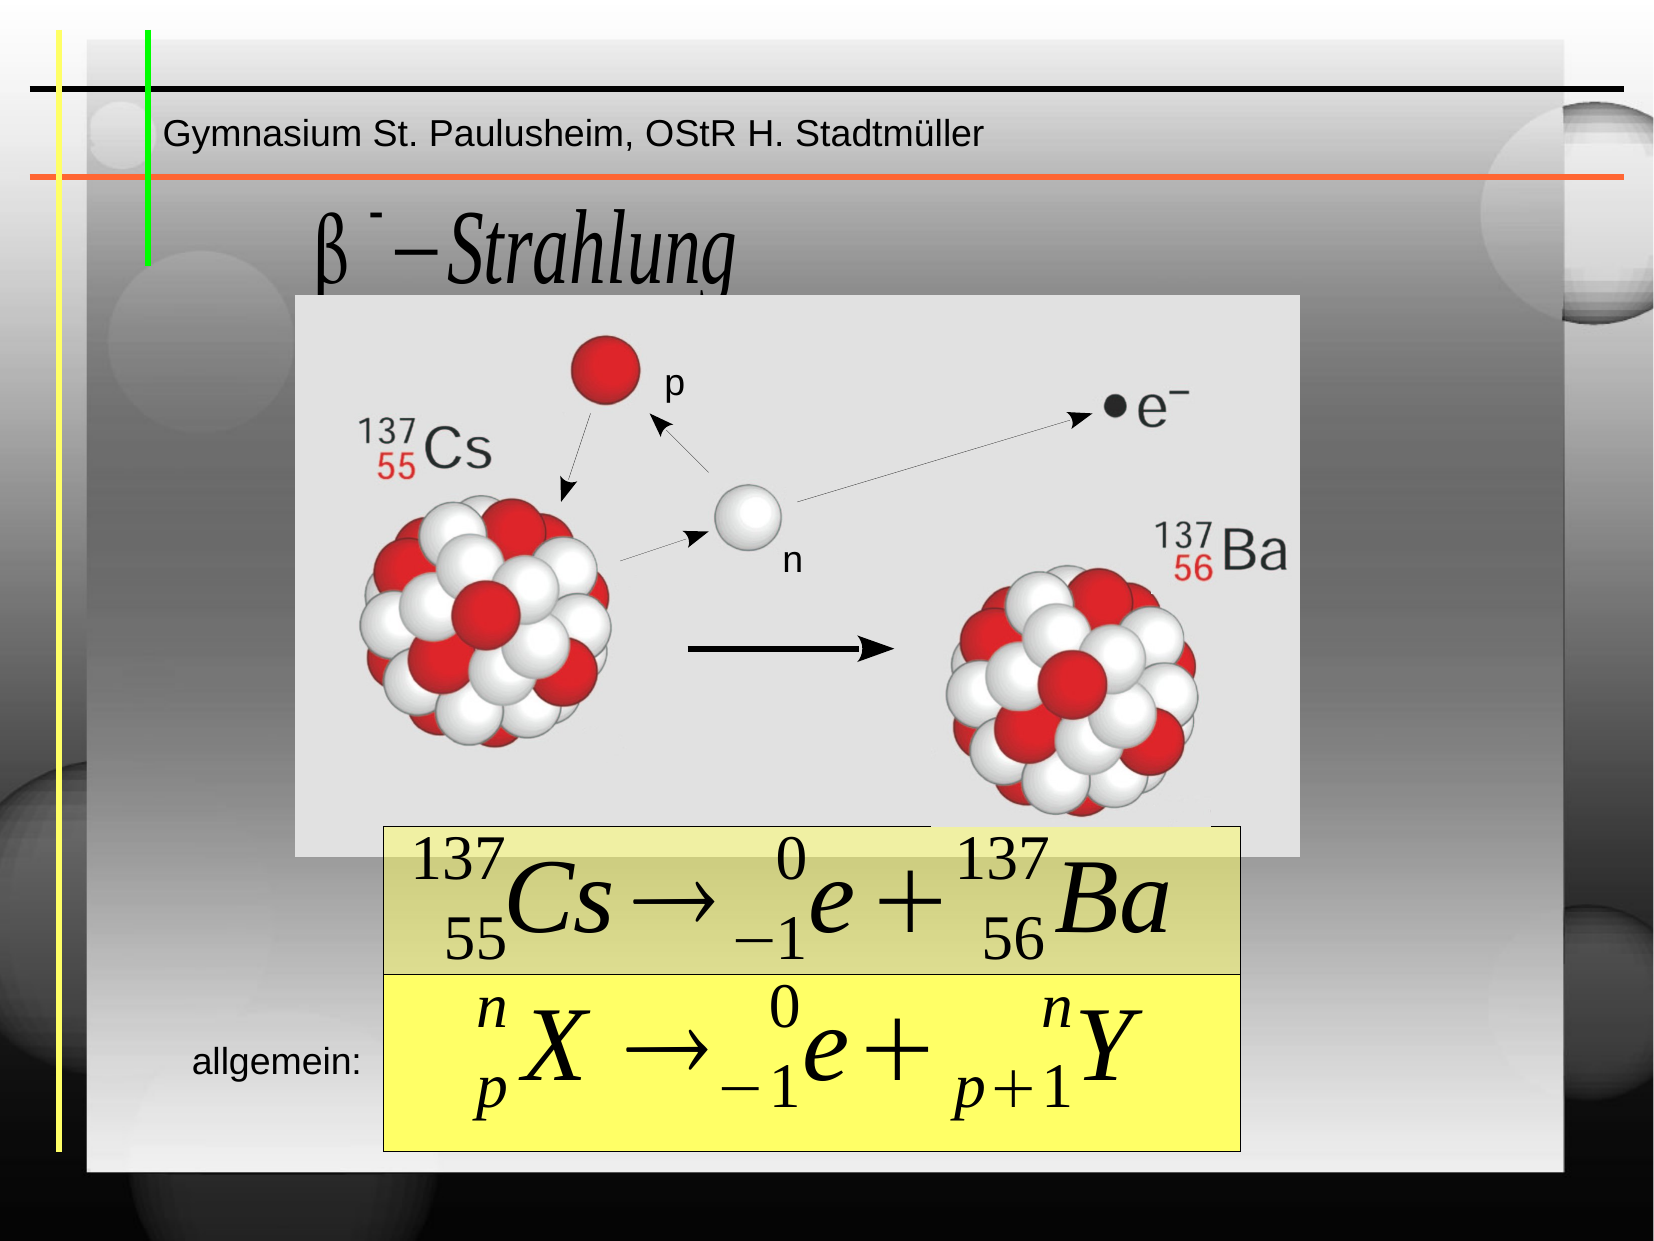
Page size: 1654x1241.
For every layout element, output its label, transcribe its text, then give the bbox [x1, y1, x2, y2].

picture [0, 0, 1654, 1241]
text_box n [767, 531, 818, 589]
chart [383, 826, 1196, 1123]
text_box allgemein: [177, 1033, 375, 1091]
text_box [383, 826, 1241, 1152]
chart [295, 177, 751, 295]
text_box Gymnasium St. Paulusheim, OStR H. Stadtmüller [151, 105, 1006, 163]
text_box p [650, 354, 700, 412]
